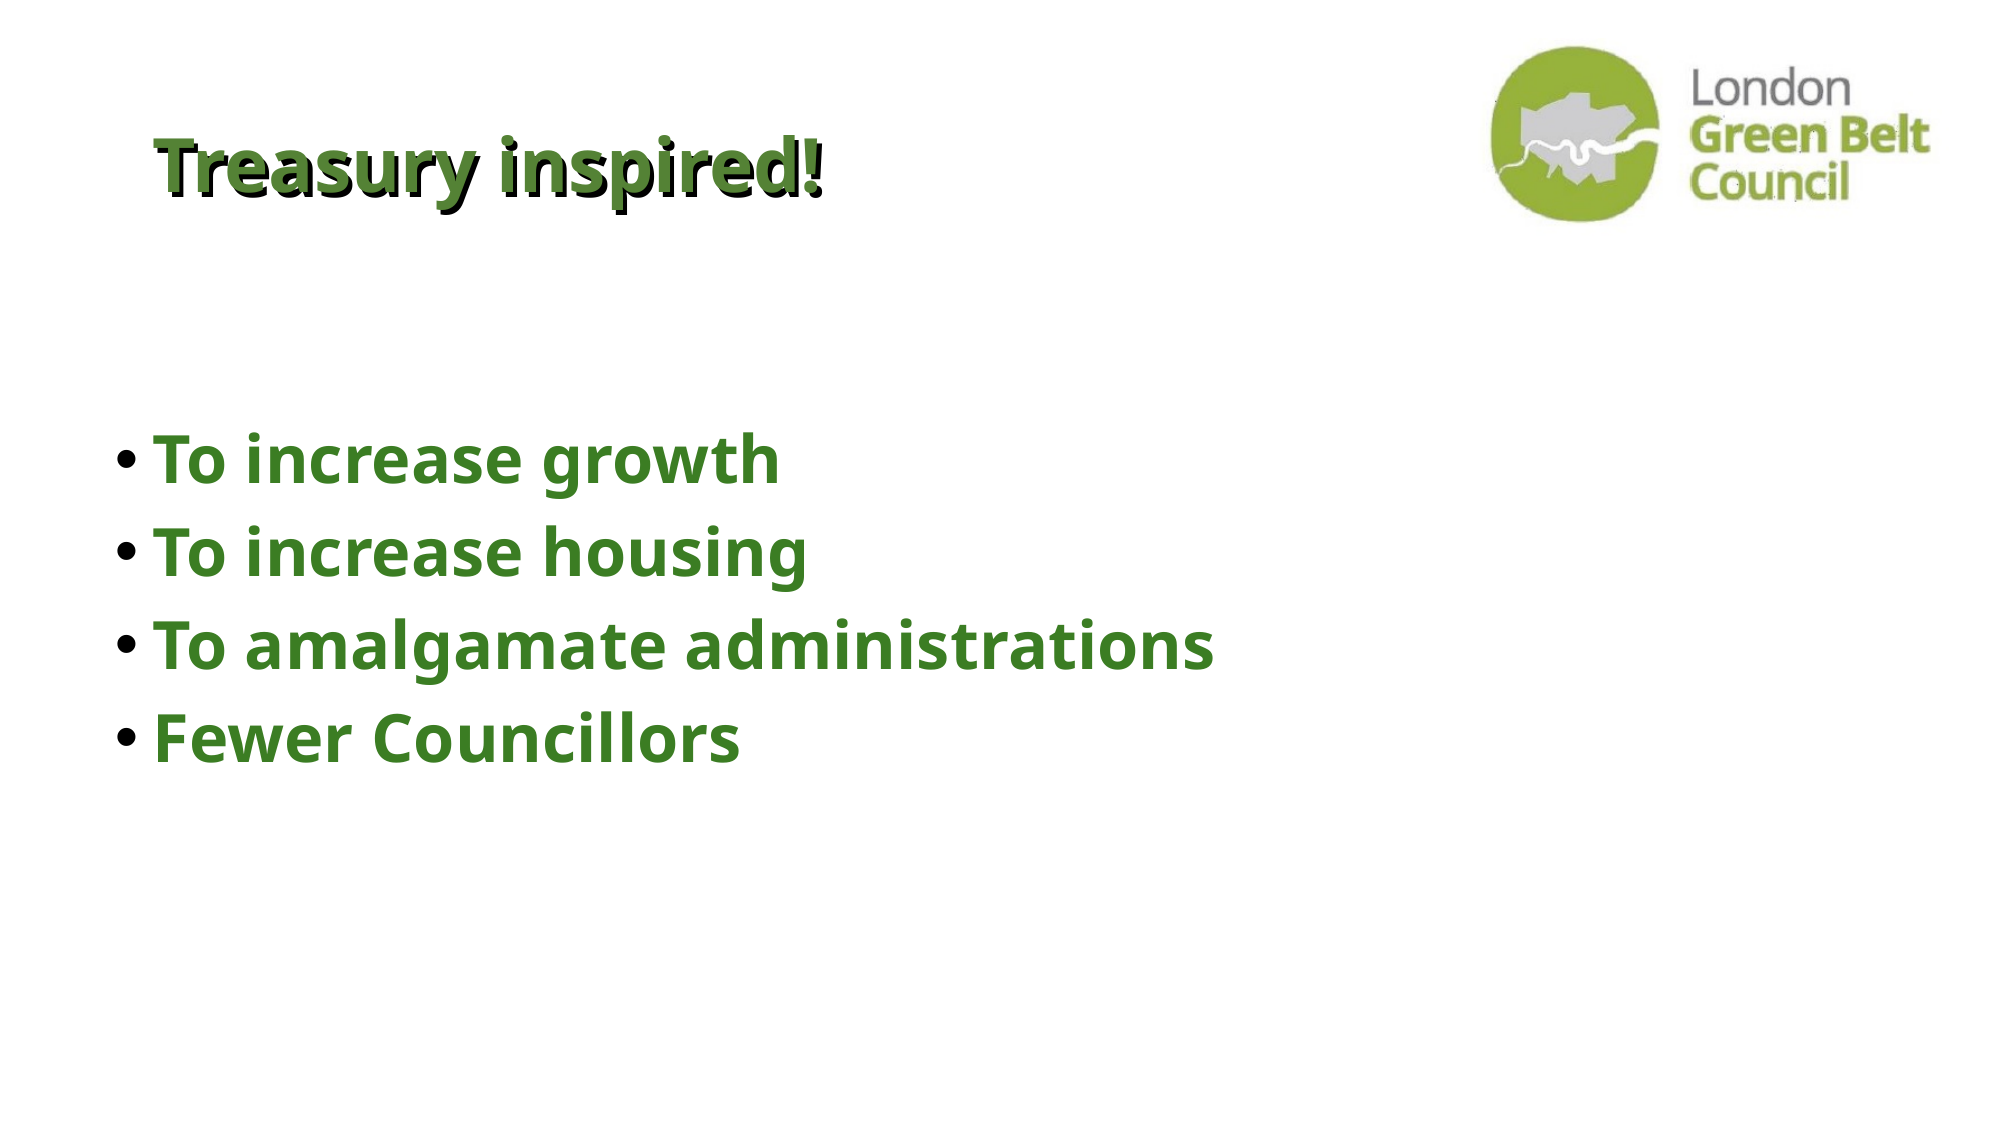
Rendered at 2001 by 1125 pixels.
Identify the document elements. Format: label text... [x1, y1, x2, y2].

picture [1465, 38, 1971, 240]
title Treasury inspired! [137, 59, 1863, 278]
list To increase growth To increase housing To amalgamate administrations Fewer Councillors [99, 418, 1940, 1125]
